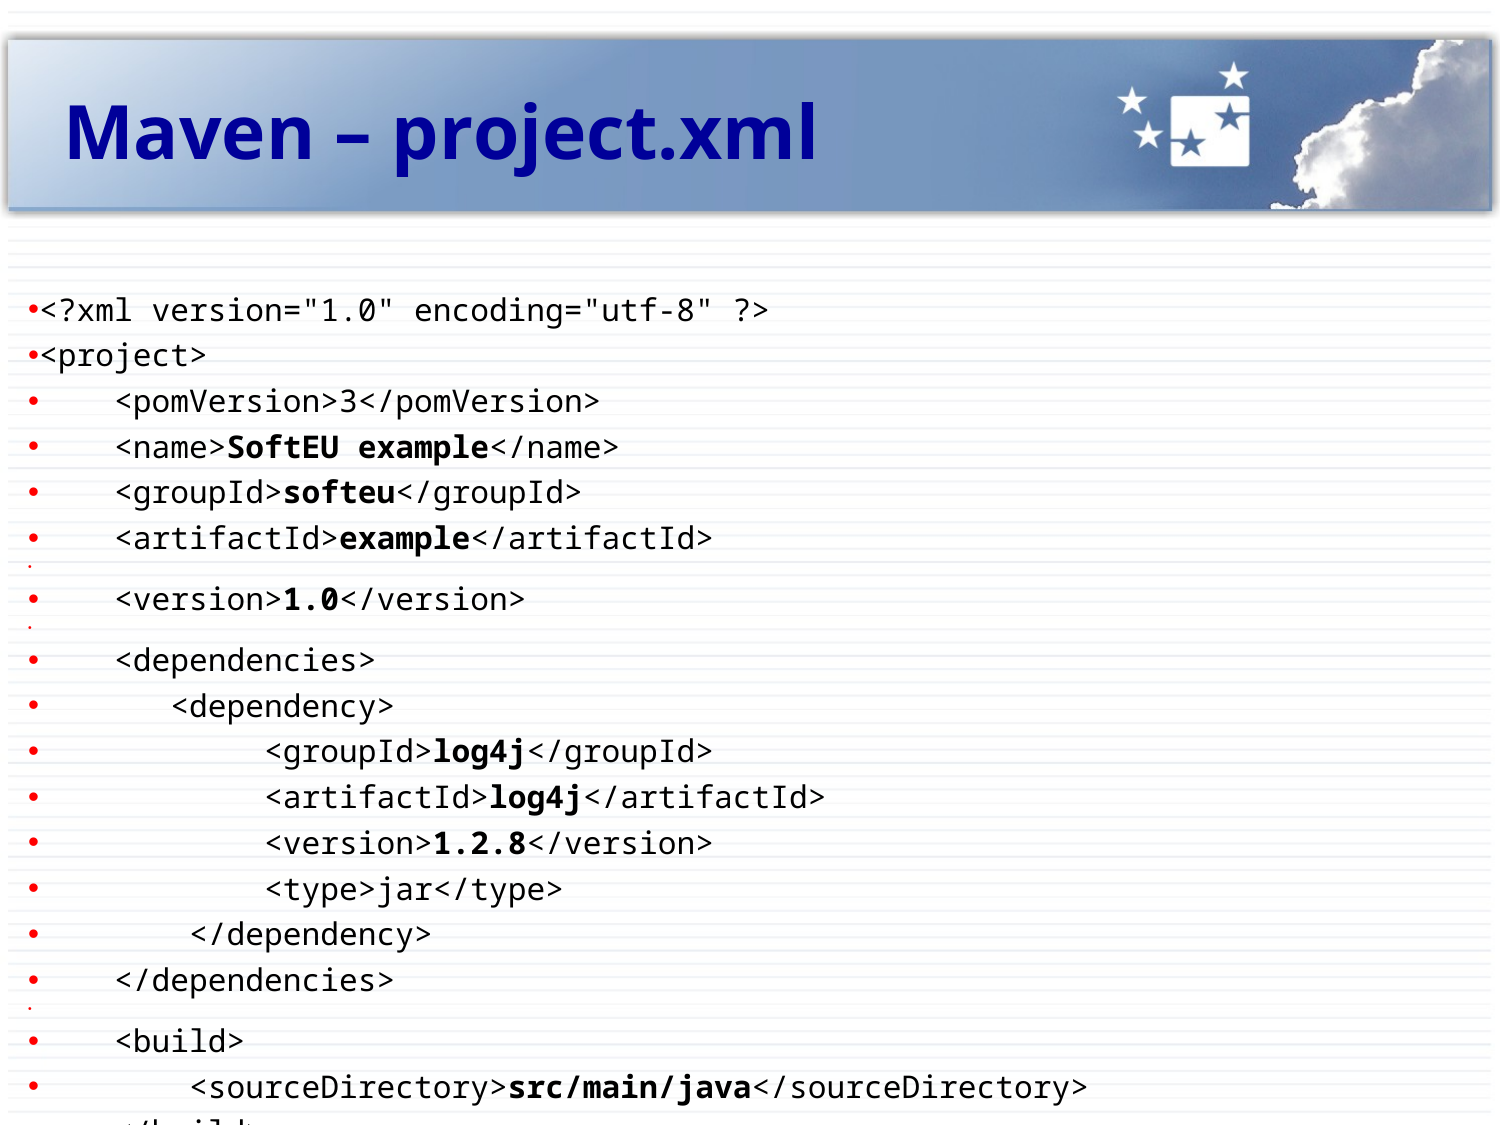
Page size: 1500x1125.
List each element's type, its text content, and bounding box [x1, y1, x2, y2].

list <?xml version="1.0" encoding="utf-8" ?> <project> <pomVersion>3</pomVersion> <name>SoftEU example</name> <groupId>softeu</groupId> <artifactId>example</artifactId> <version>1.0</version> <dependencies> <dependency> <groupId>log4j</groupId> <artifactId>log4j</artifactId> <version>1.2.8</version> <type>jar</type> </dependency> </dependencies> <build> <sourceDirectory>src/main/java</sourceDirectory> </build> </project> [28, 284, 1480, 1117]
title Maven – project.xml [63, 26, 1414, 229]
picture [0, 0, 1500, 1125]
